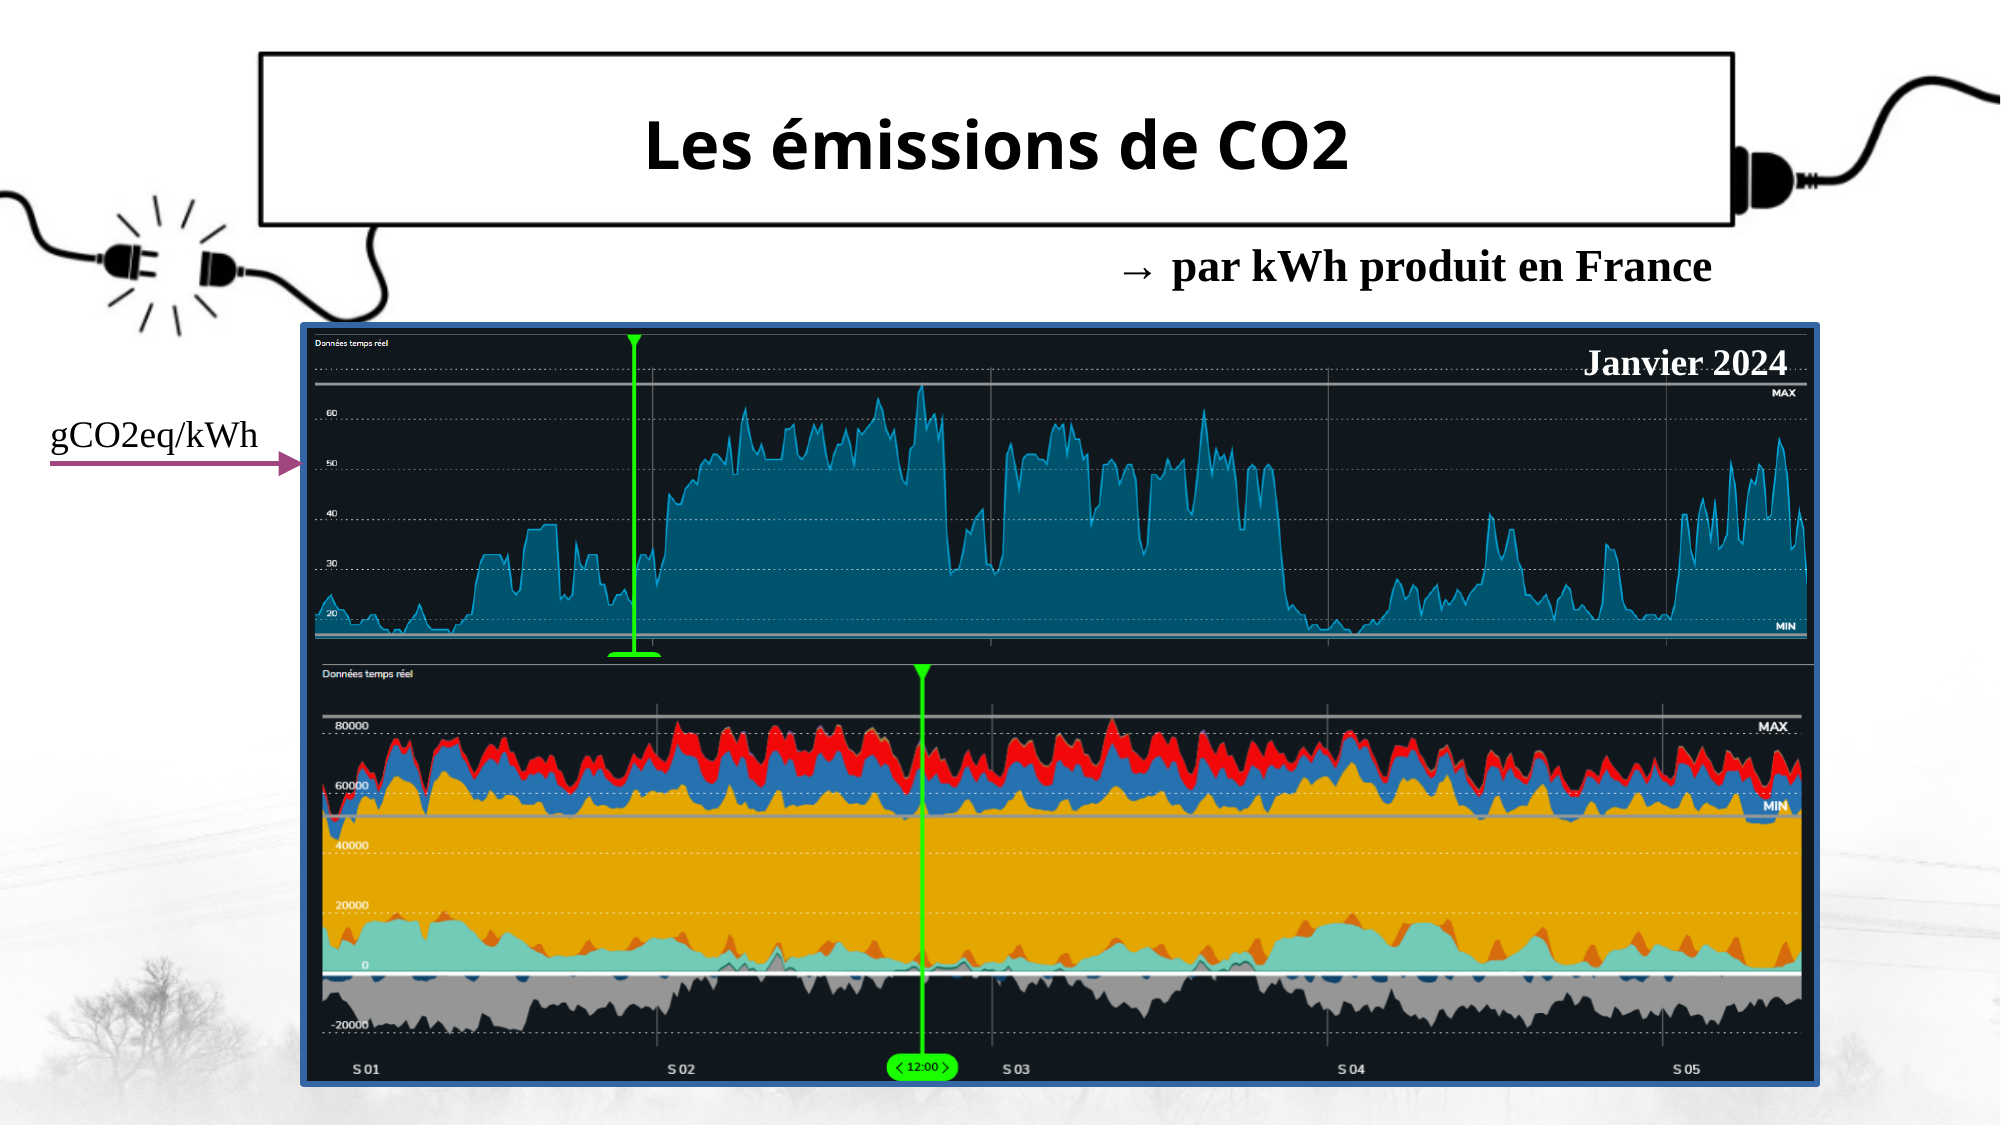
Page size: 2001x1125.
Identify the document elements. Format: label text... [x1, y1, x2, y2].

text_box gCO2eq/kWh [35, 406, 290, 464]
text_box → par kWh produit en France [624, 233, 1728, 300]
text_box Les émissions de CO2 [262, 58, 1731, 229]
text_box Janvier 2024 [699, 334, 1803, 401]
picture [0, 0, 2001, 1125]
